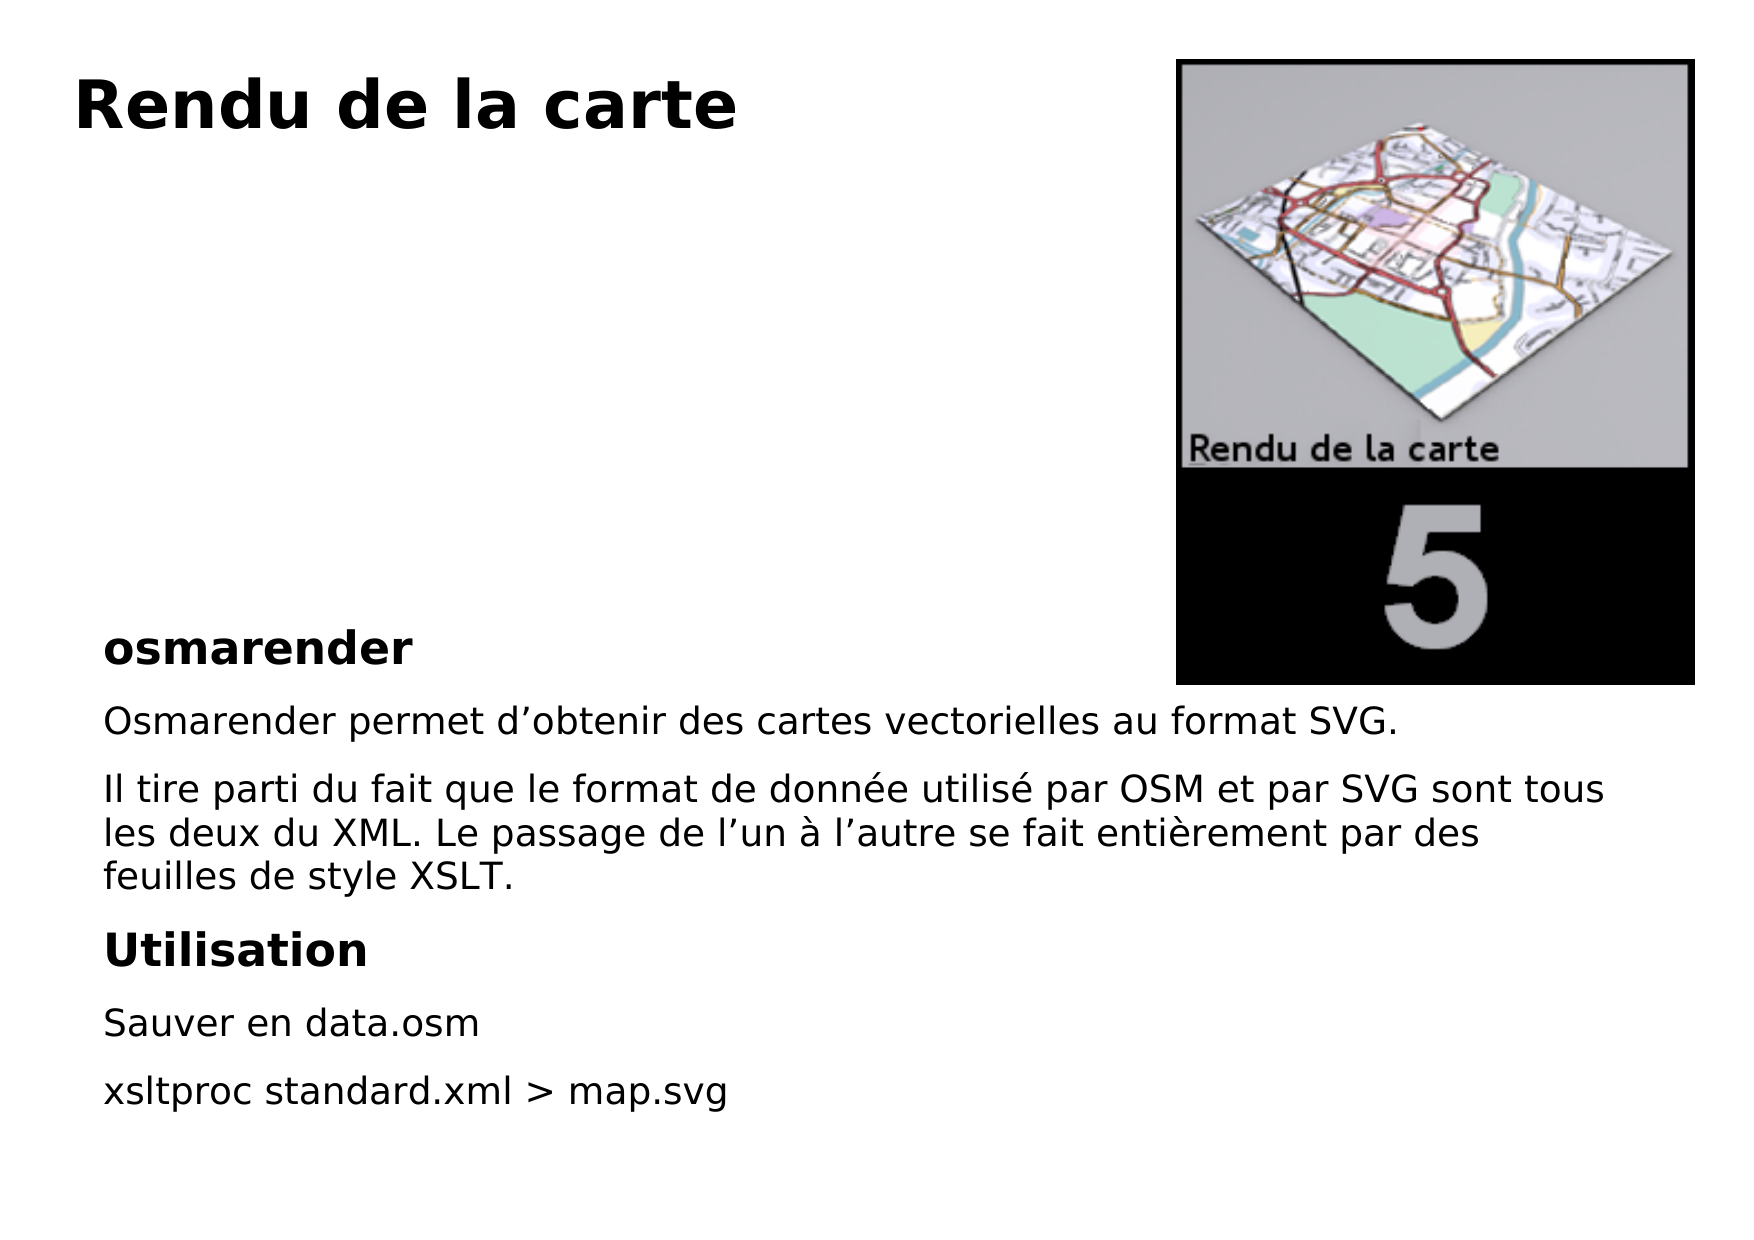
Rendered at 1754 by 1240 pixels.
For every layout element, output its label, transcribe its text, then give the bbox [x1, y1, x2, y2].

text_box Rendu de la carte [59, 59, 1684, 152]
text_box osmarender Osmarender permet d’obtenir des cartes vectorielles au format SVG. Il tire parti du fait que le format de donnée utilisé par OSM et par SVG sont tous les deux du XML. Le passage de l’un à l’autre se fait entièrement par des feuilles de style XSLT. Utilisation Sauver en data.osm xsltproc standard.xml > map.svg [88, 614, 1625, 1121]
picture [1176, 59, 1695, 685]
